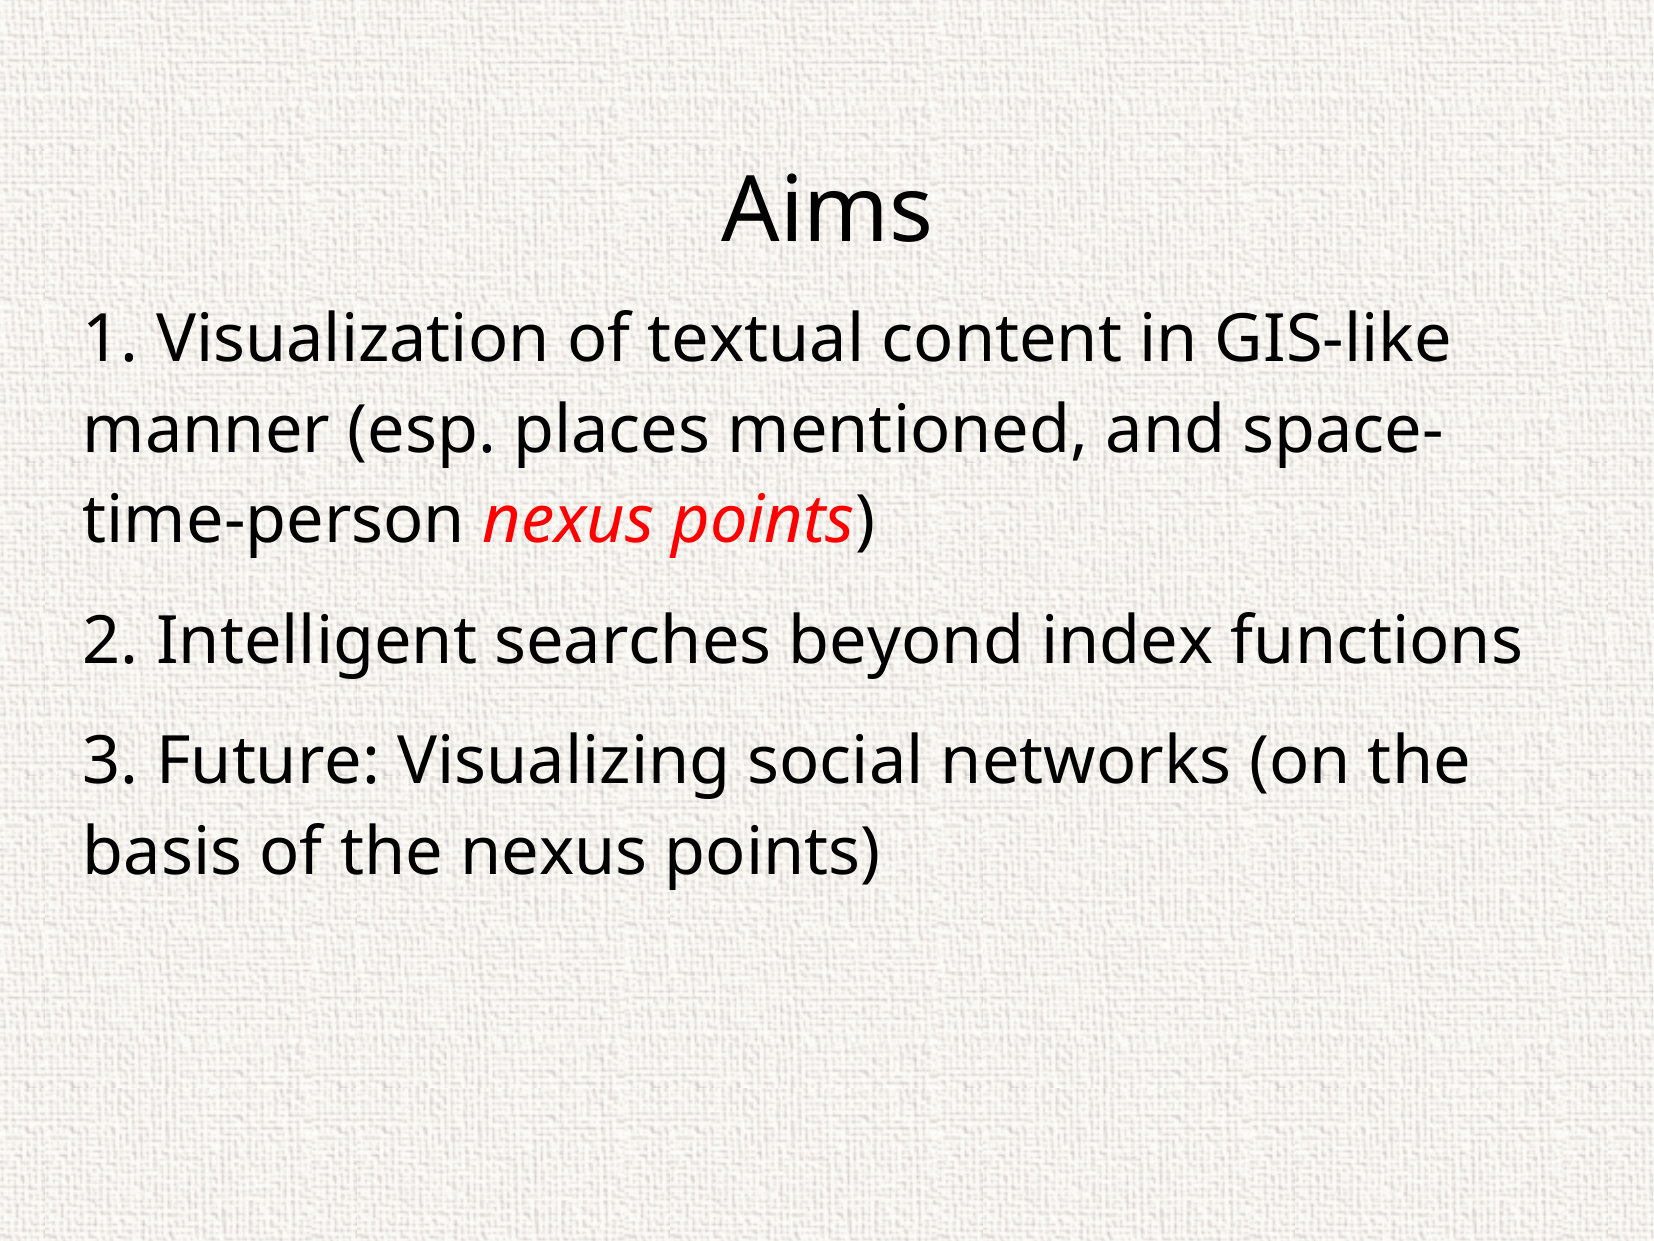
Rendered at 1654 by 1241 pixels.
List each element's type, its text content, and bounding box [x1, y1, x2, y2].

picture [0, 0, 1654, 1241]
title Aims [121, 102, 1534, 290]
list 1. Visualization of textual content in GIS-like manner (esp. places mentioned, and space-time-person nexus points) 2. Intelligent searches beyond index functions 3. Future: Visualizing social networks (on the basis of the nexus points) [82, 290, 1571, 1094]
